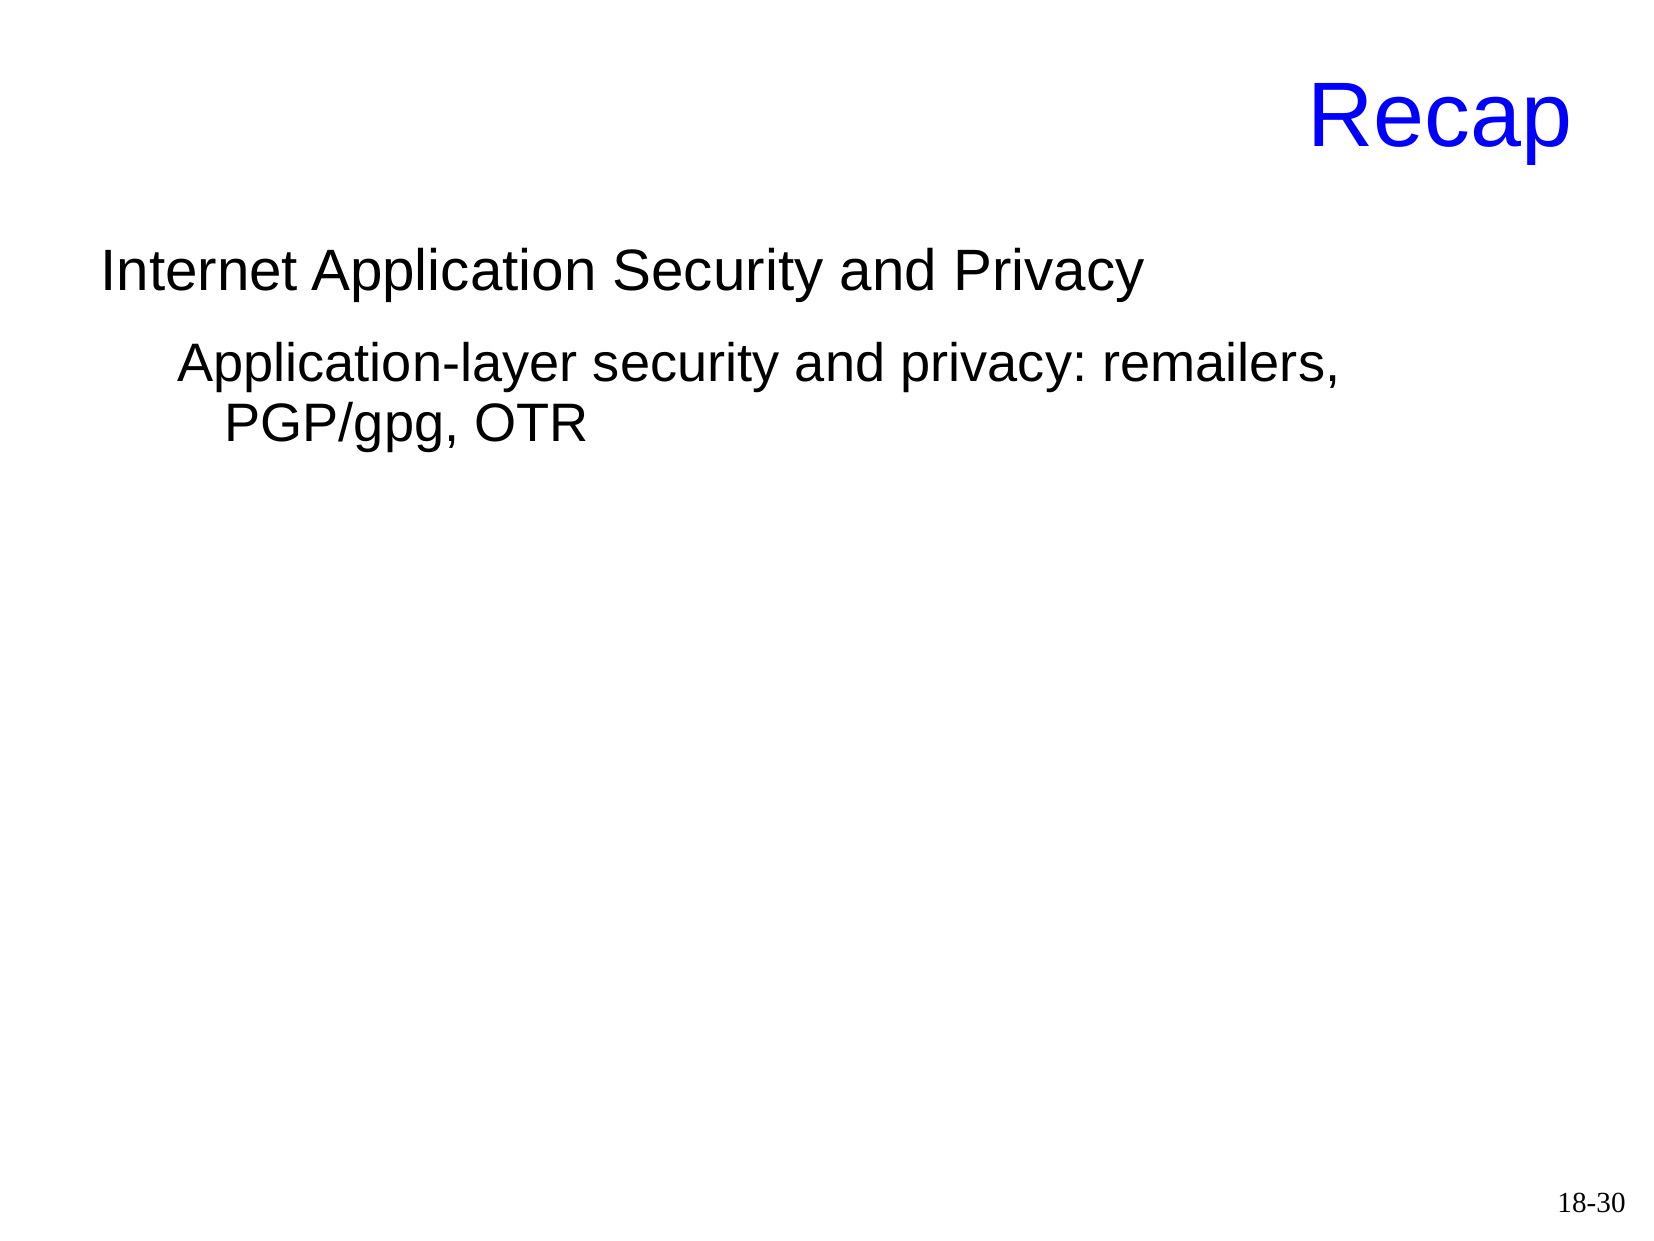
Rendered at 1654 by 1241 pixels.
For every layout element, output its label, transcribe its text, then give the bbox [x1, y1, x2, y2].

title Recap [84, 11, 1573, 219]
list Internet Application Security and Privacy Application-layer security and privacy: remailers, PGP/gpg, OTR [82, 237, 1571, 1171]
